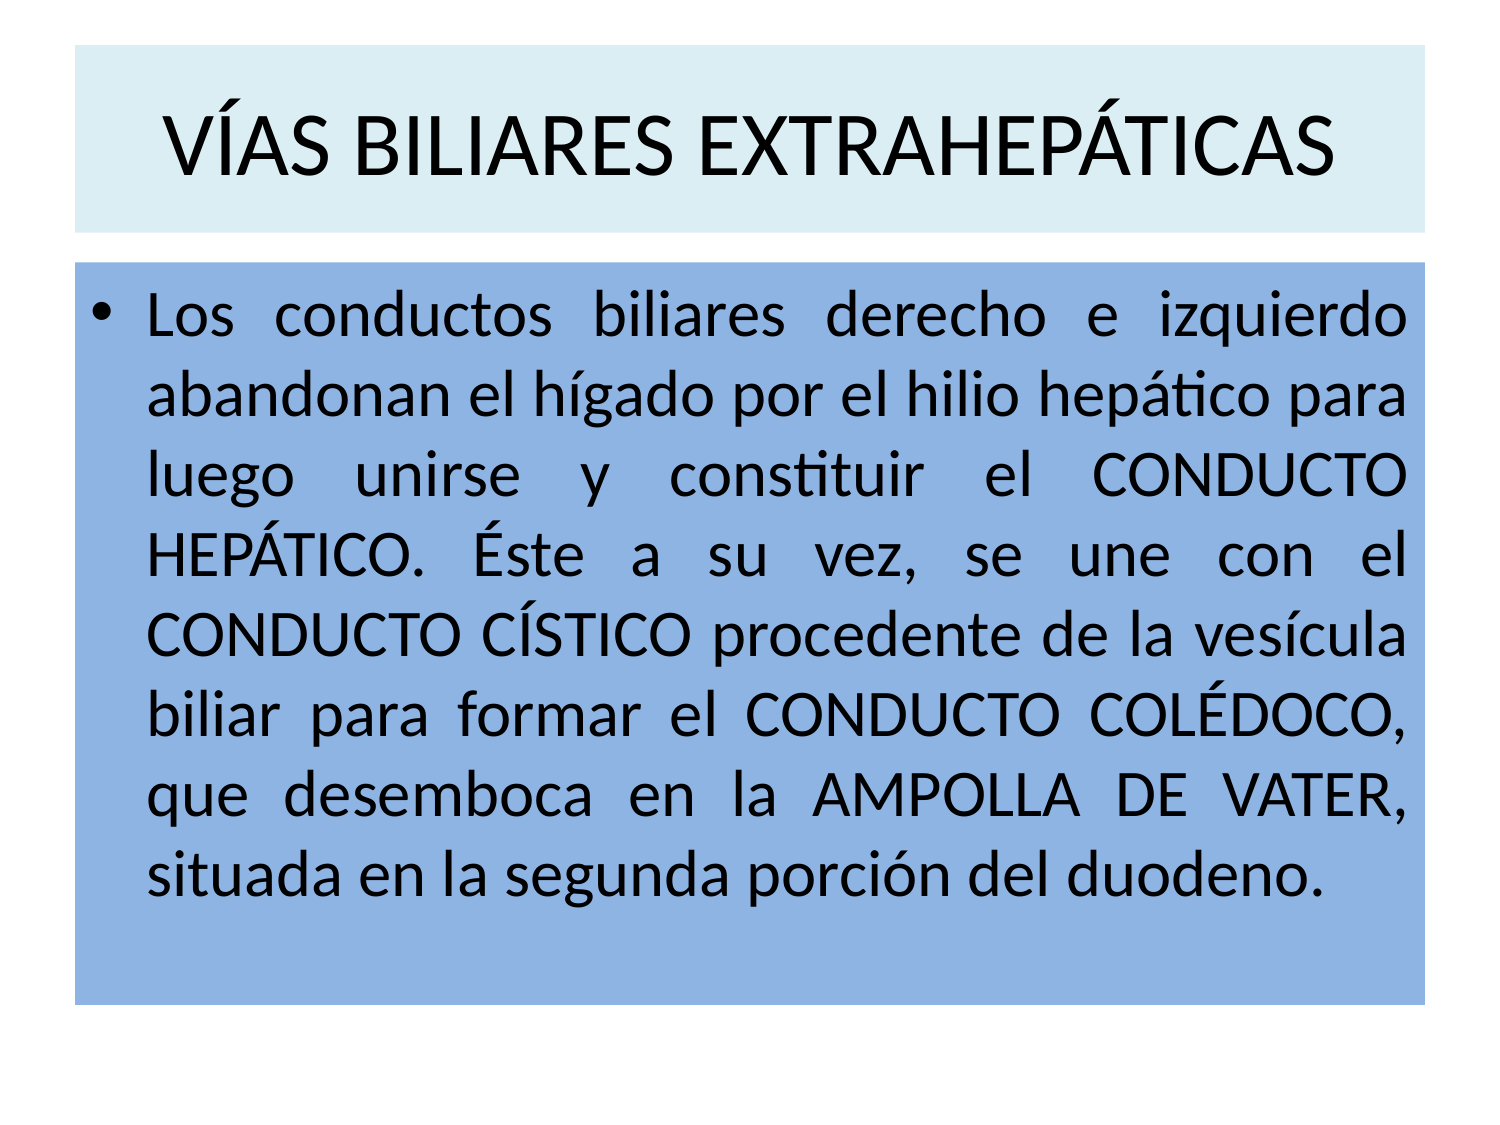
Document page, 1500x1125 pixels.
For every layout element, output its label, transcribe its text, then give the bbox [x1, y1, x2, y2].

list Los conductos biliares derecho e izquierdo abandonan el hígado por el hilio hepático para luego unirse y constituir el CONDUCTO HEPÁTICO. Éste a su vez, se une con el CONDUCTO CÍSTICO procedente de la vesícula biliar para formar el CONDUCTO COLÉDOCO, que desemboca en la AMPOLLA DE VATER, situada en la segunda porción del duodeno. [75, 262, 1425, 1005]
title VÍAS BILIARES EXTRAHEPÁTICAS [75, 45, 1425, 233]
